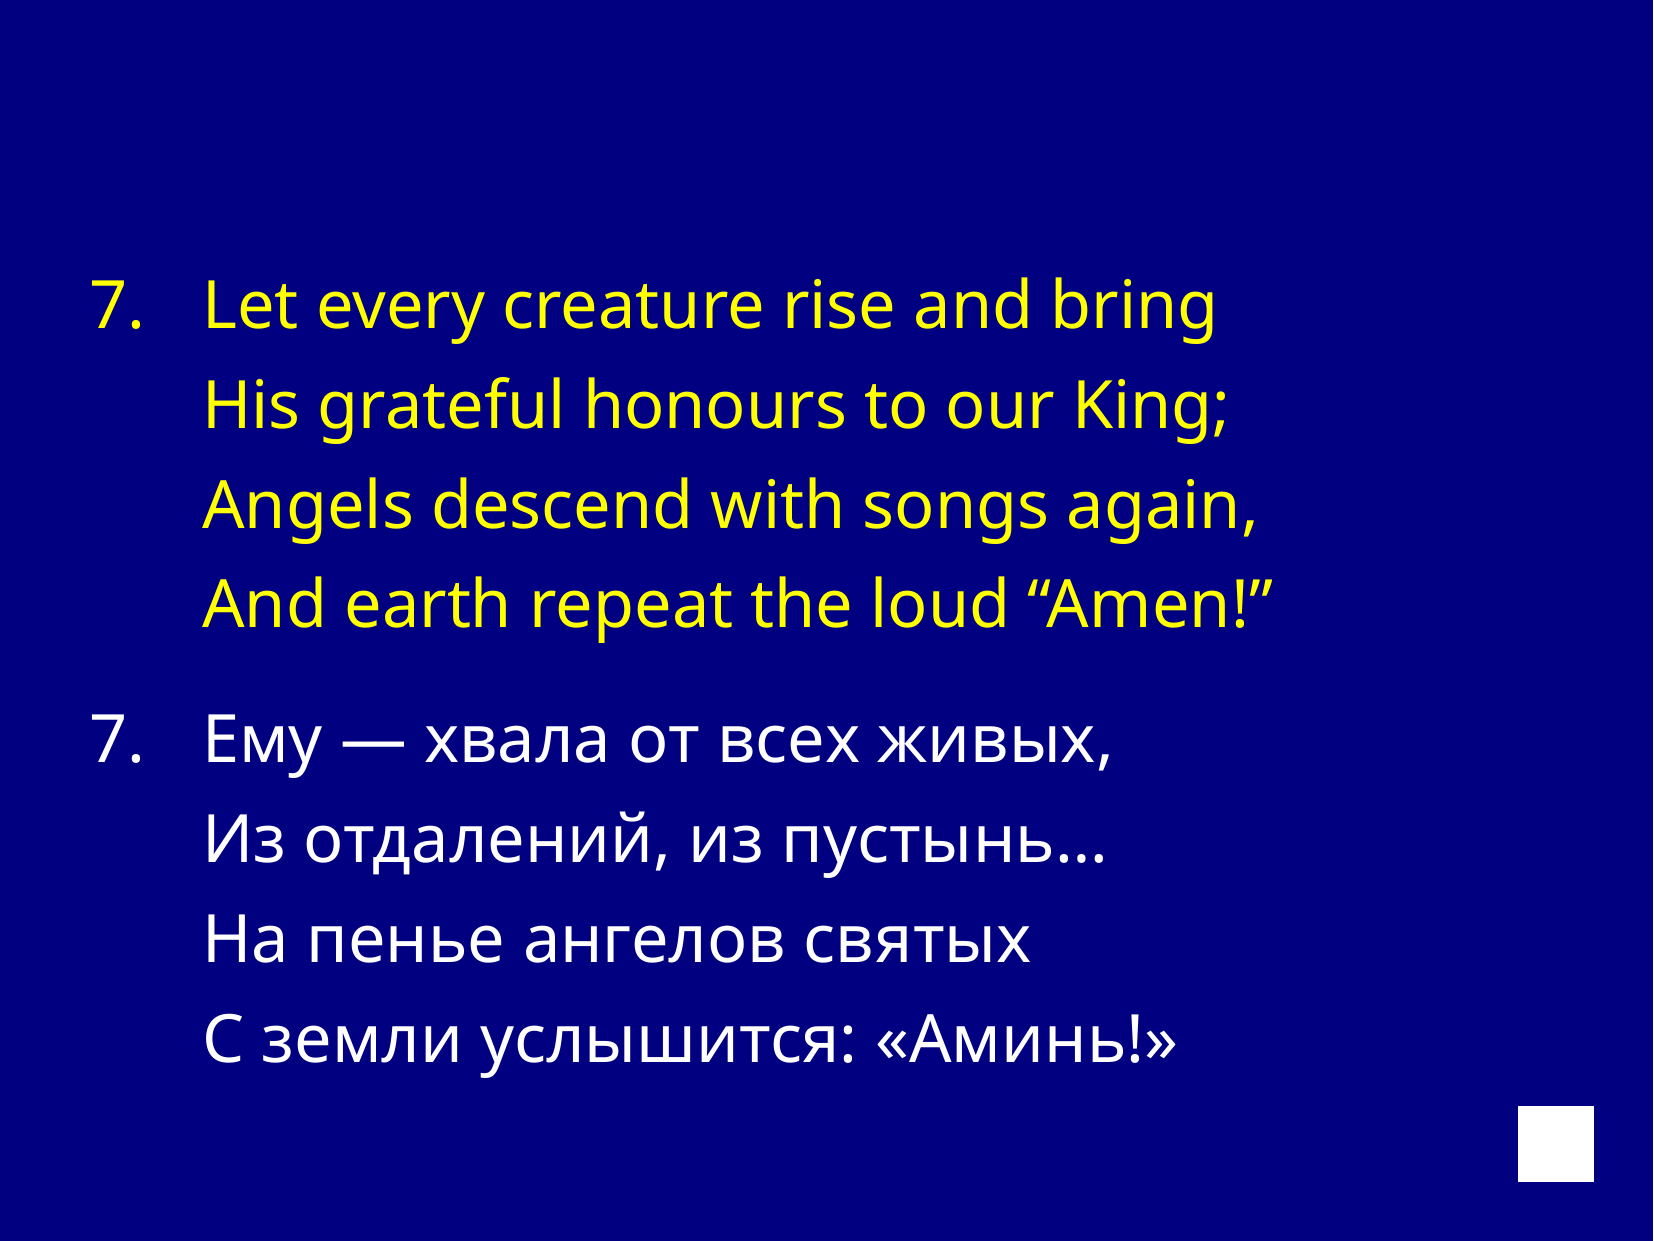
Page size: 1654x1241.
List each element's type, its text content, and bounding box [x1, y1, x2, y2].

text_box 7. Ему — хвала от всех живых, Из отдалений, из пустынь… На пенье ангелов святых С земли услышится: «Аминь!» [75, 675, 1576, 1163]
text_box 7. Let every creature rise and bring His grateful honours to our King; Angels descend with songs again, And earth repeat the loud “Amen!” [75, 150, 1651, 638]
text_box [1518, 1106, 1594, 1182]
